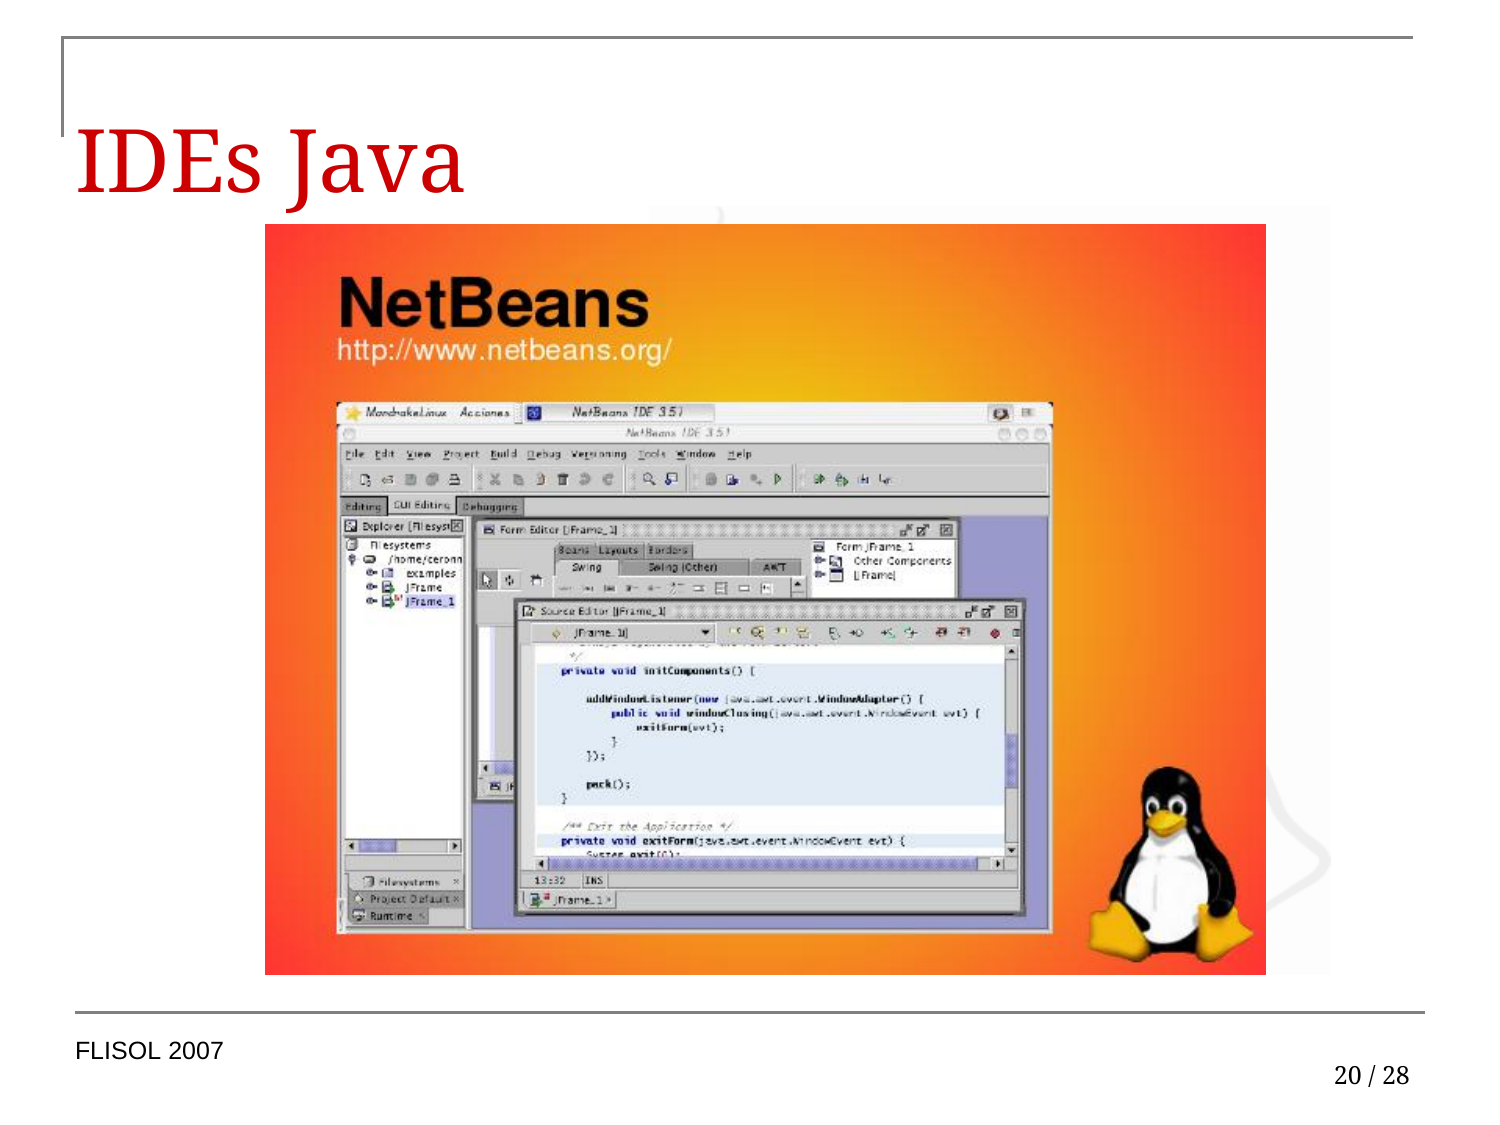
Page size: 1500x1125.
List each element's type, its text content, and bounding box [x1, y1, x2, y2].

picture [265, 224, 1331, 975]
title IDEs Java [75, 52, 1426, 264]
